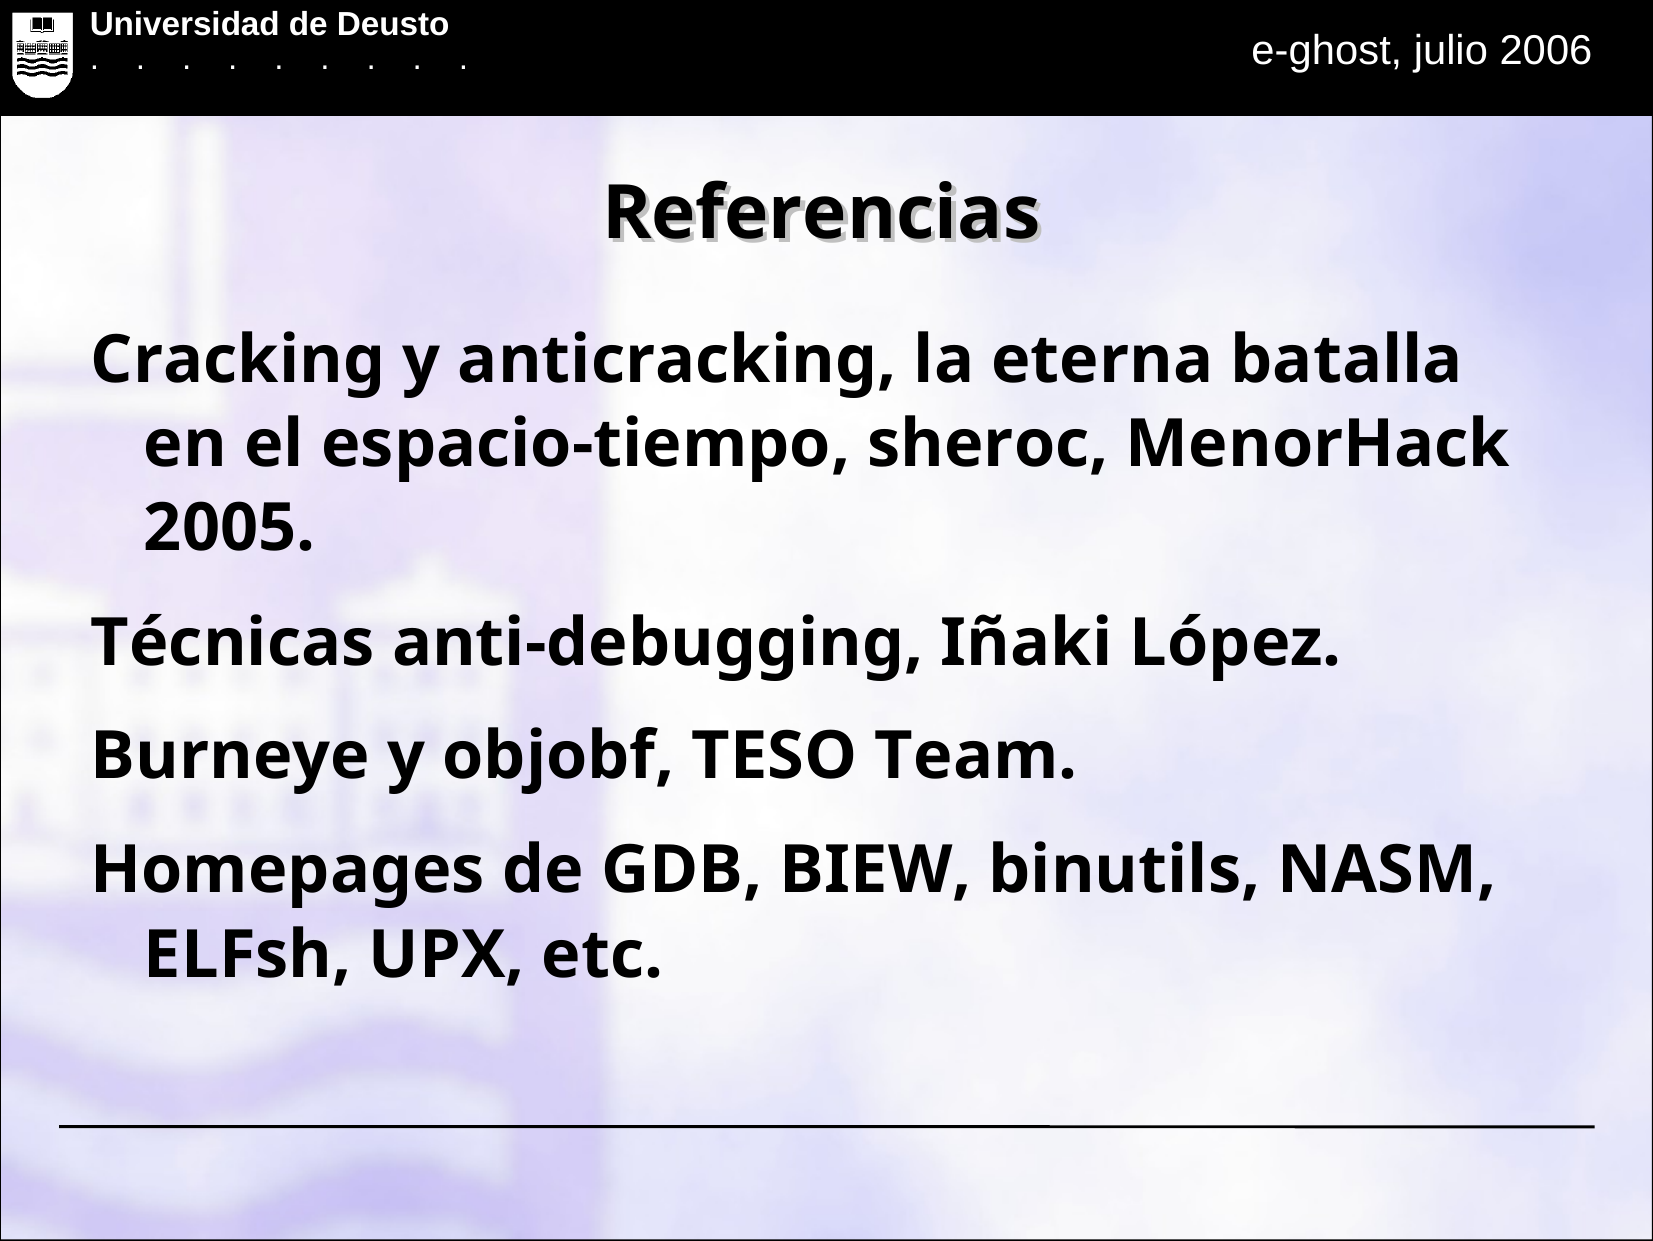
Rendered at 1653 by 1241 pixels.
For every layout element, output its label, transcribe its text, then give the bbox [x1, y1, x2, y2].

picture [1, 116, 1651, 1239]
title Referencias [121, 140, 1533, 279]
list Cracking y anticracking, la eterna batalla en el espacio-tiempo, sheroc, MenorHack 2005. Técnicas anti-debugging, Iñaki López. Burneye y objobf, TESO Team. Homepages de GDB, BIEW, binutils, NASM, ELFsh, UPX, etc. [73, 314, 1560, 1107]
